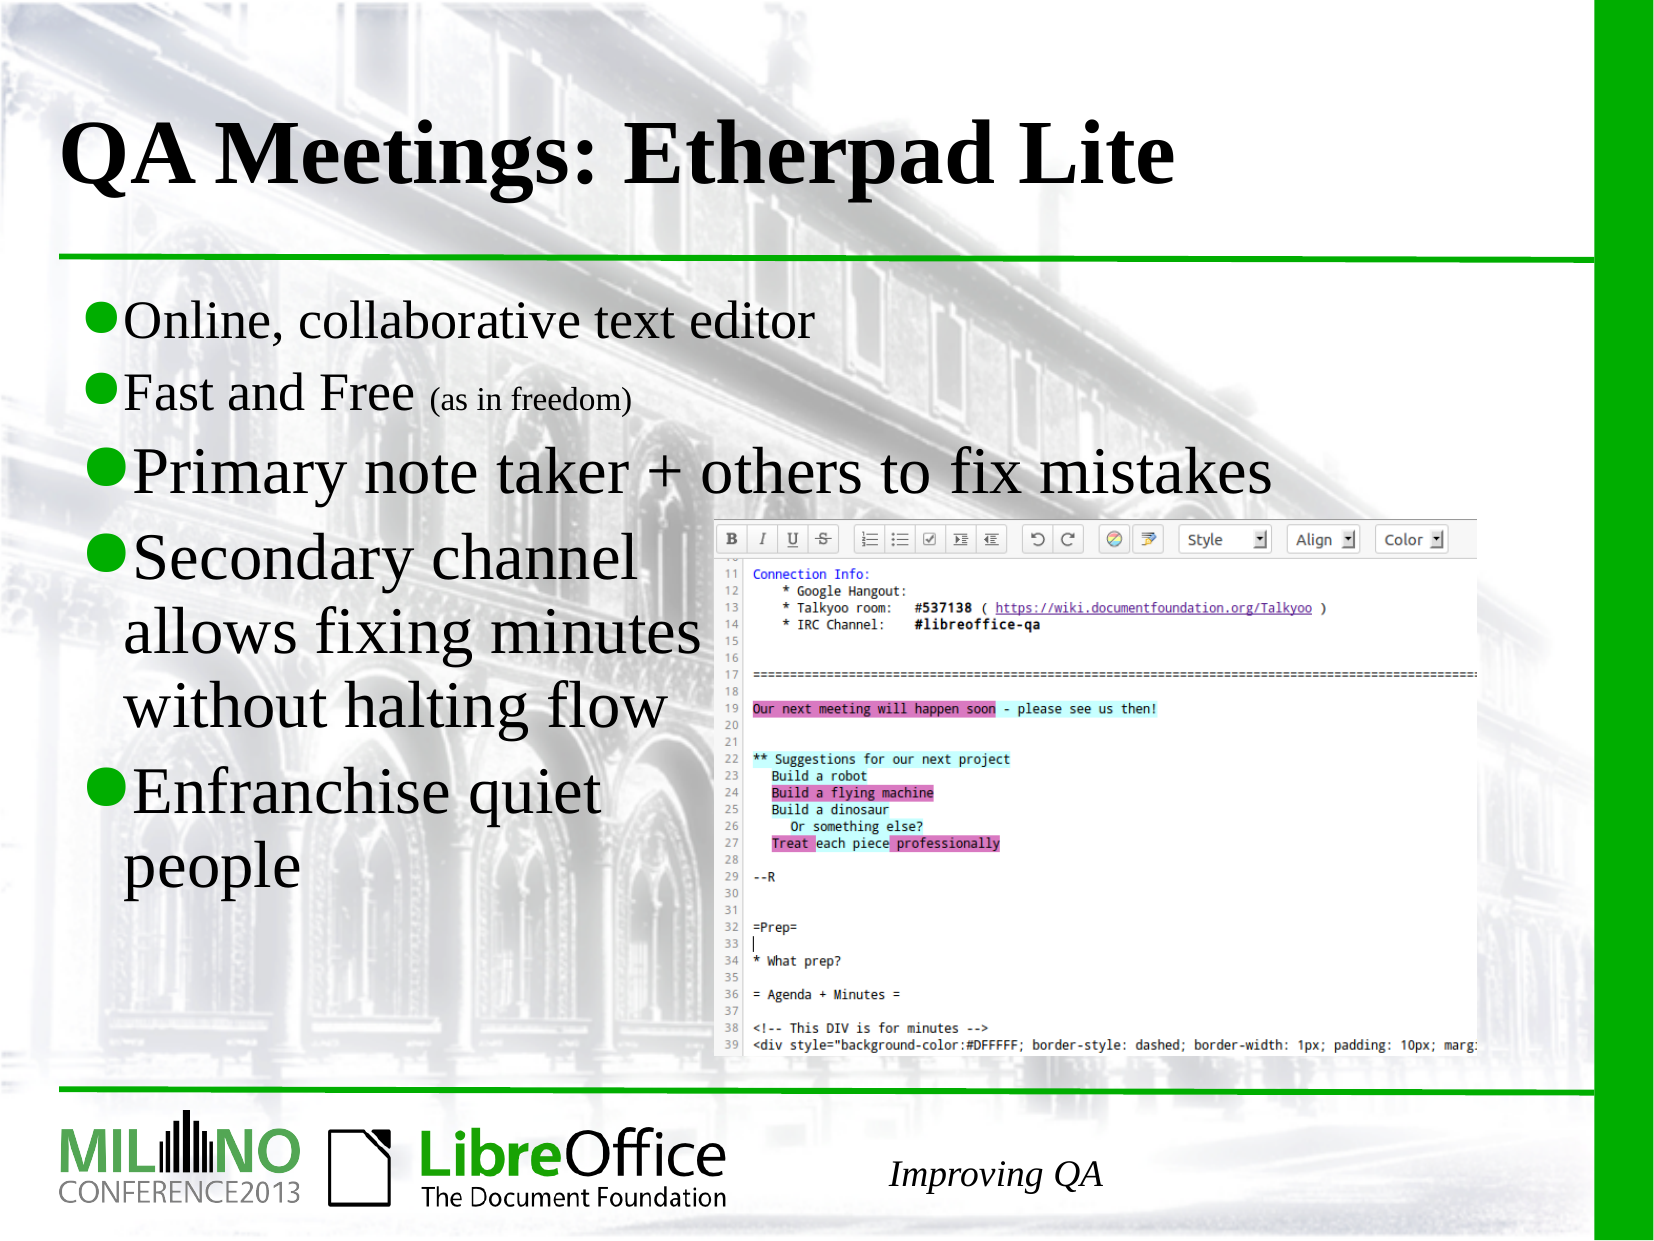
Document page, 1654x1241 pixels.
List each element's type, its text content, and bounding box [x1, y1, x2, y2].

picture [0, 1, 1594, 1241]
title QA Meetings: Etherpad Lite [59, 49, 1548, 257]
list Online, collaborative text editor Fast and Free (as in freedom) Primary note taker + others to fix mistakes Secondary channel allows fixing minutes without halting flow Enfranchise quiet people [35, 290, 1524, 1010]
